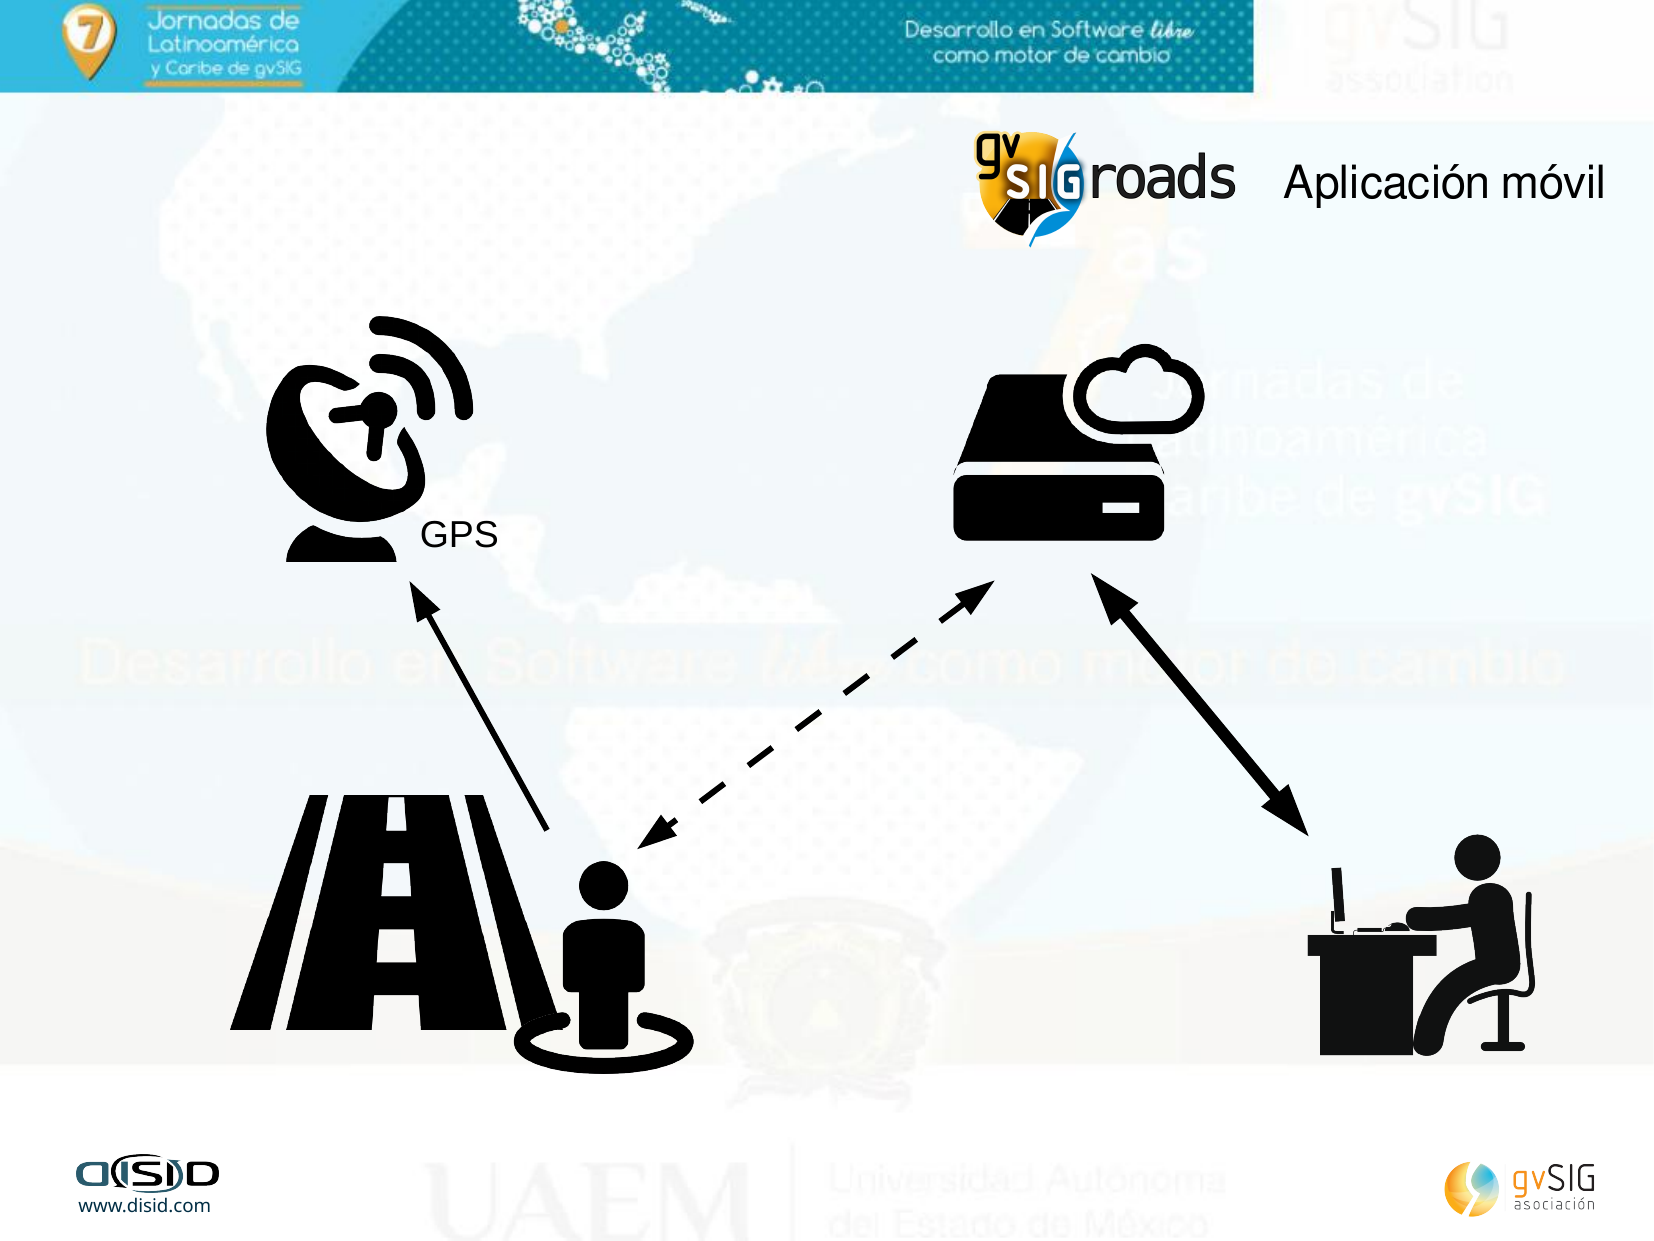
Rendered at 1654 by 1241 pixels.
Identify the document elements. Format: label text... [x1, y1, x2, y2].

picture [0, 0, 1654, 1241]
text_box GPS [405, 506, 532, 573]
title Aplicación móvil [1241, 131, 1607, 234]
